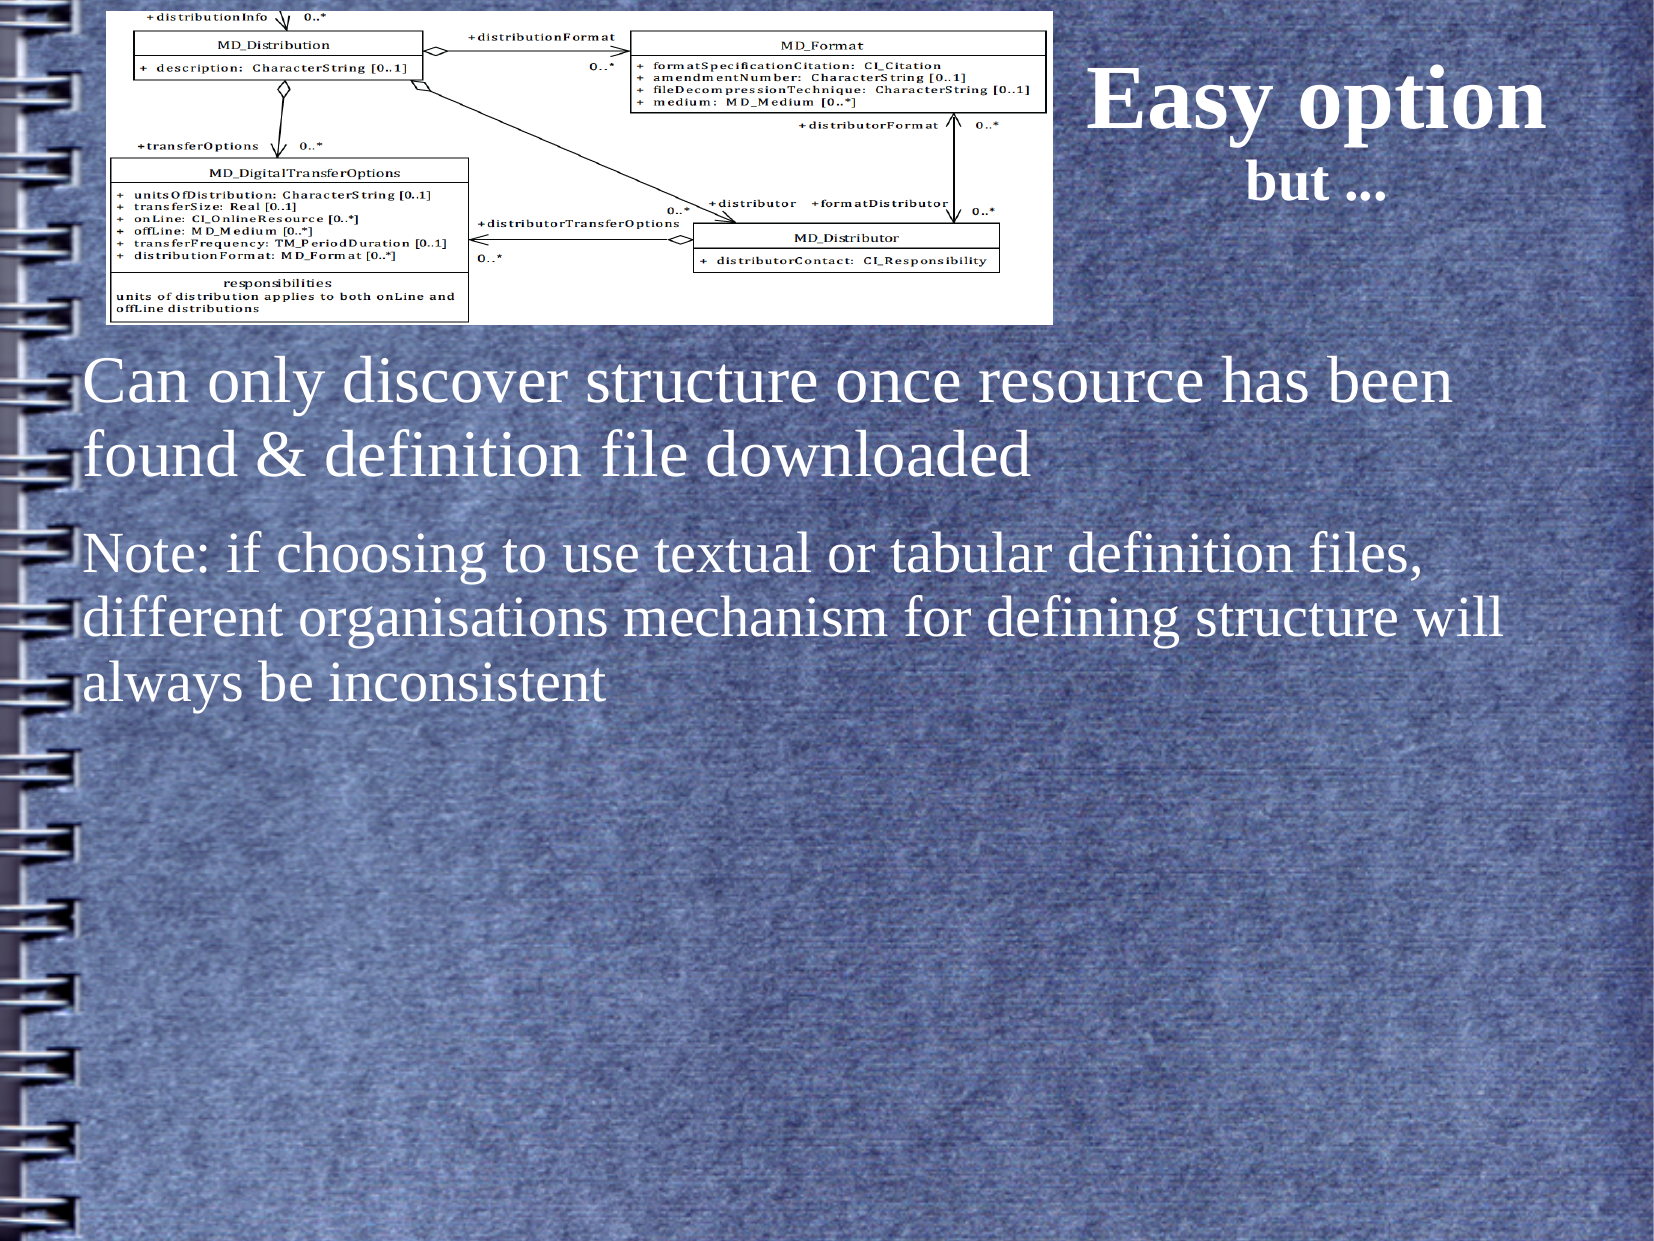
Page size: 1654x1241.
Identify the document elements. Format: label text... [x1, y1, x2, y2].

picture [0, 0, 1654, 1241]
list Can only discover structure once resource has been found & definition file downloaded Note: if choosing to use textual or tabular definition files, different organisations mechanism for defining structure will always be inconsistent [82, 342, 1571, 1161]
title Easy option but ... [1053, 46, 1642, 213]
